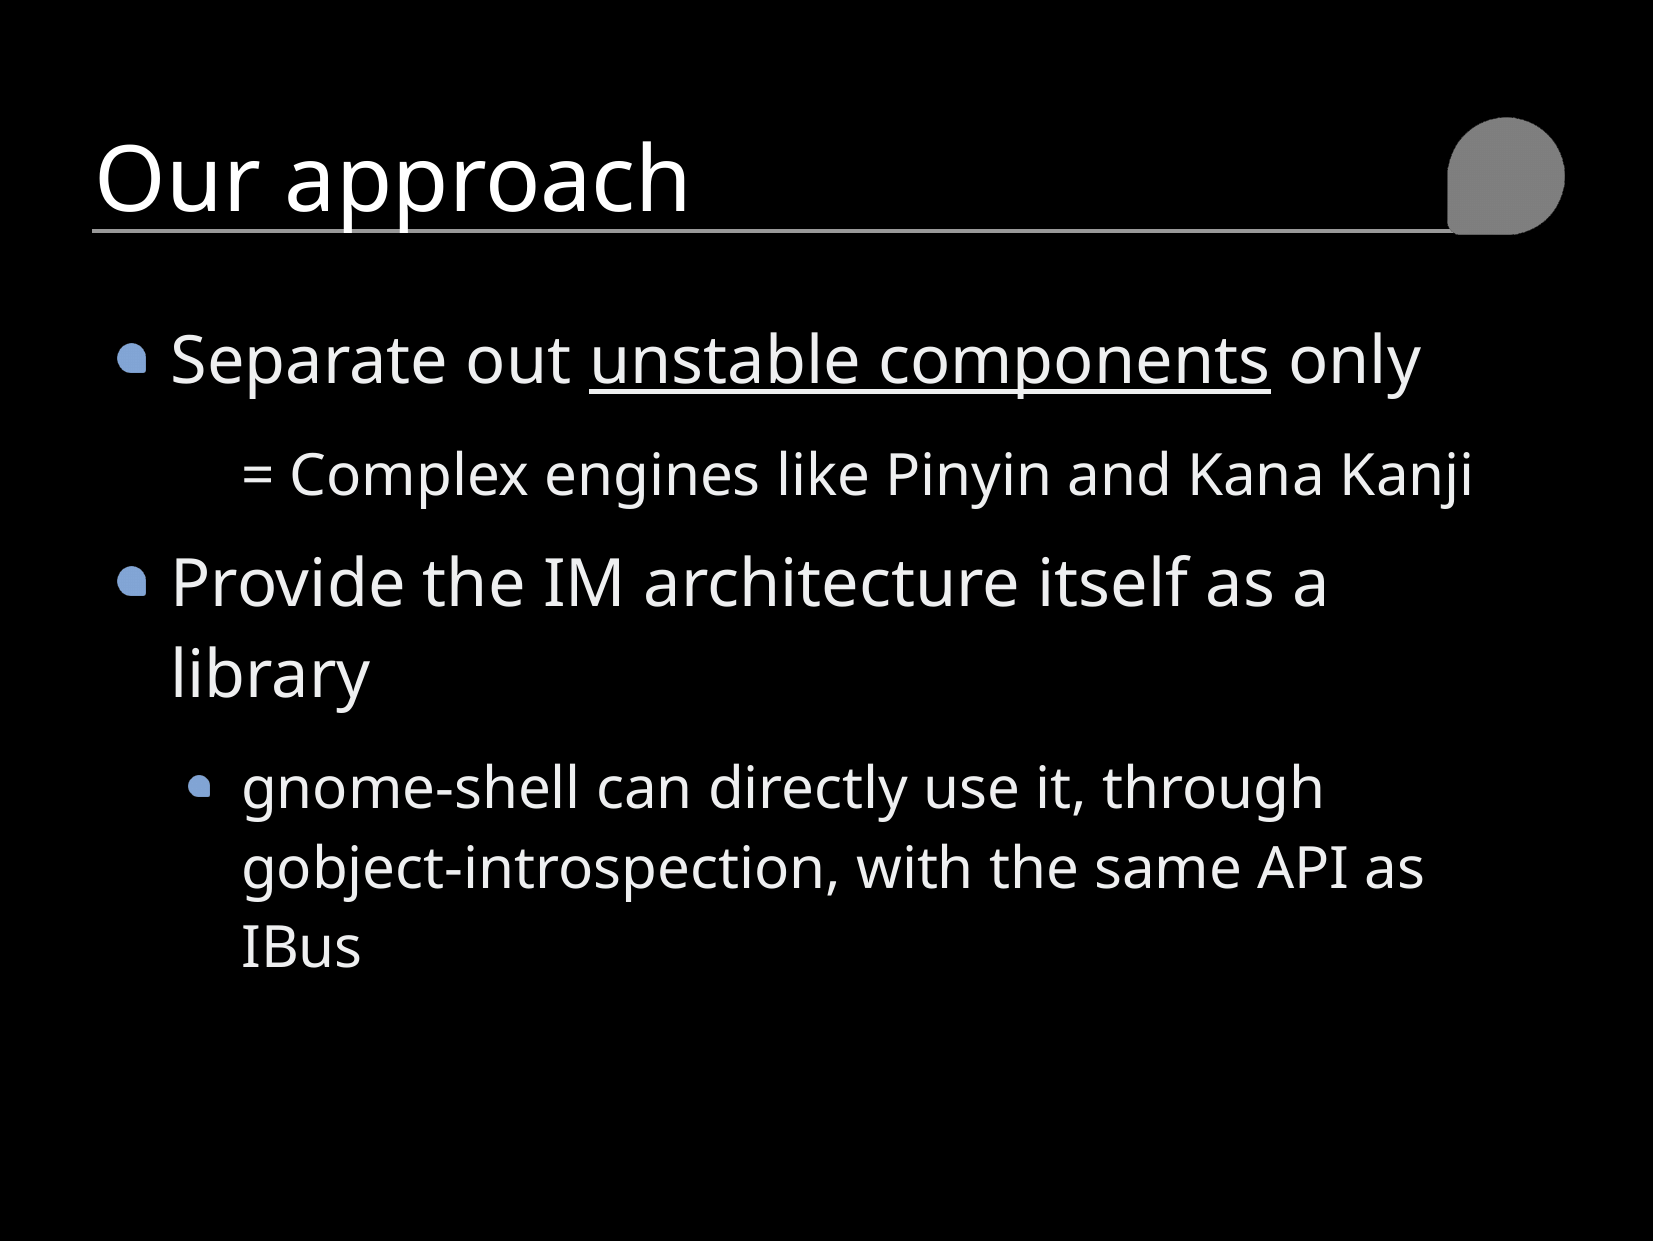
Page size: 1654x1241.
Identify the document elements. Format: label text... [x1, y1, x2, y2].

picture [1447, 117, 1565, 235]
list Separate out unstable components only = Complex engines like Pinyin and Kana Kanji Provide the IM architecture itself as a library gnome-shell can directly use it, through gobject-introspection, with the same API as IBus [99, 312, 1520, 1141]
title Our approach [94, 100, 1425, 251]
